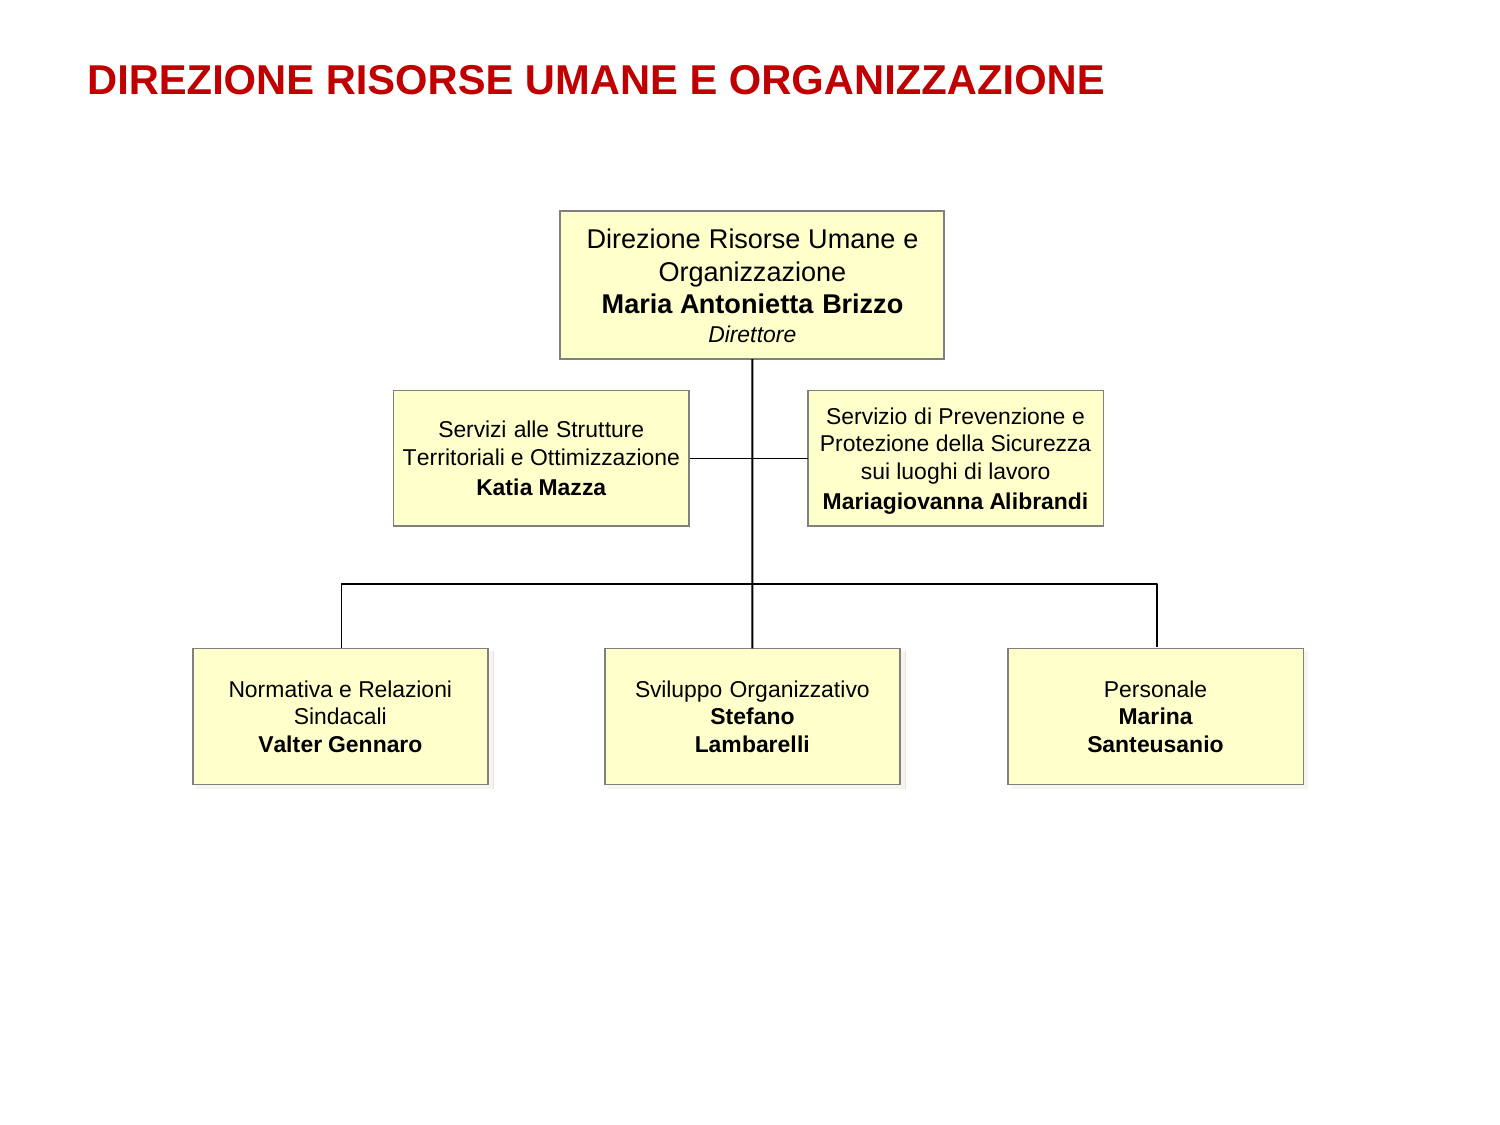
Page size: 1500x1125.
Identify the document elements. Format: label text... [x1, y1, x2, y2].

picture [191, 210, 1309, 790]
title DIREZIONE RISORSE UMANE E ORGANIZZAZIONE [72, 45, 1462, 128]
